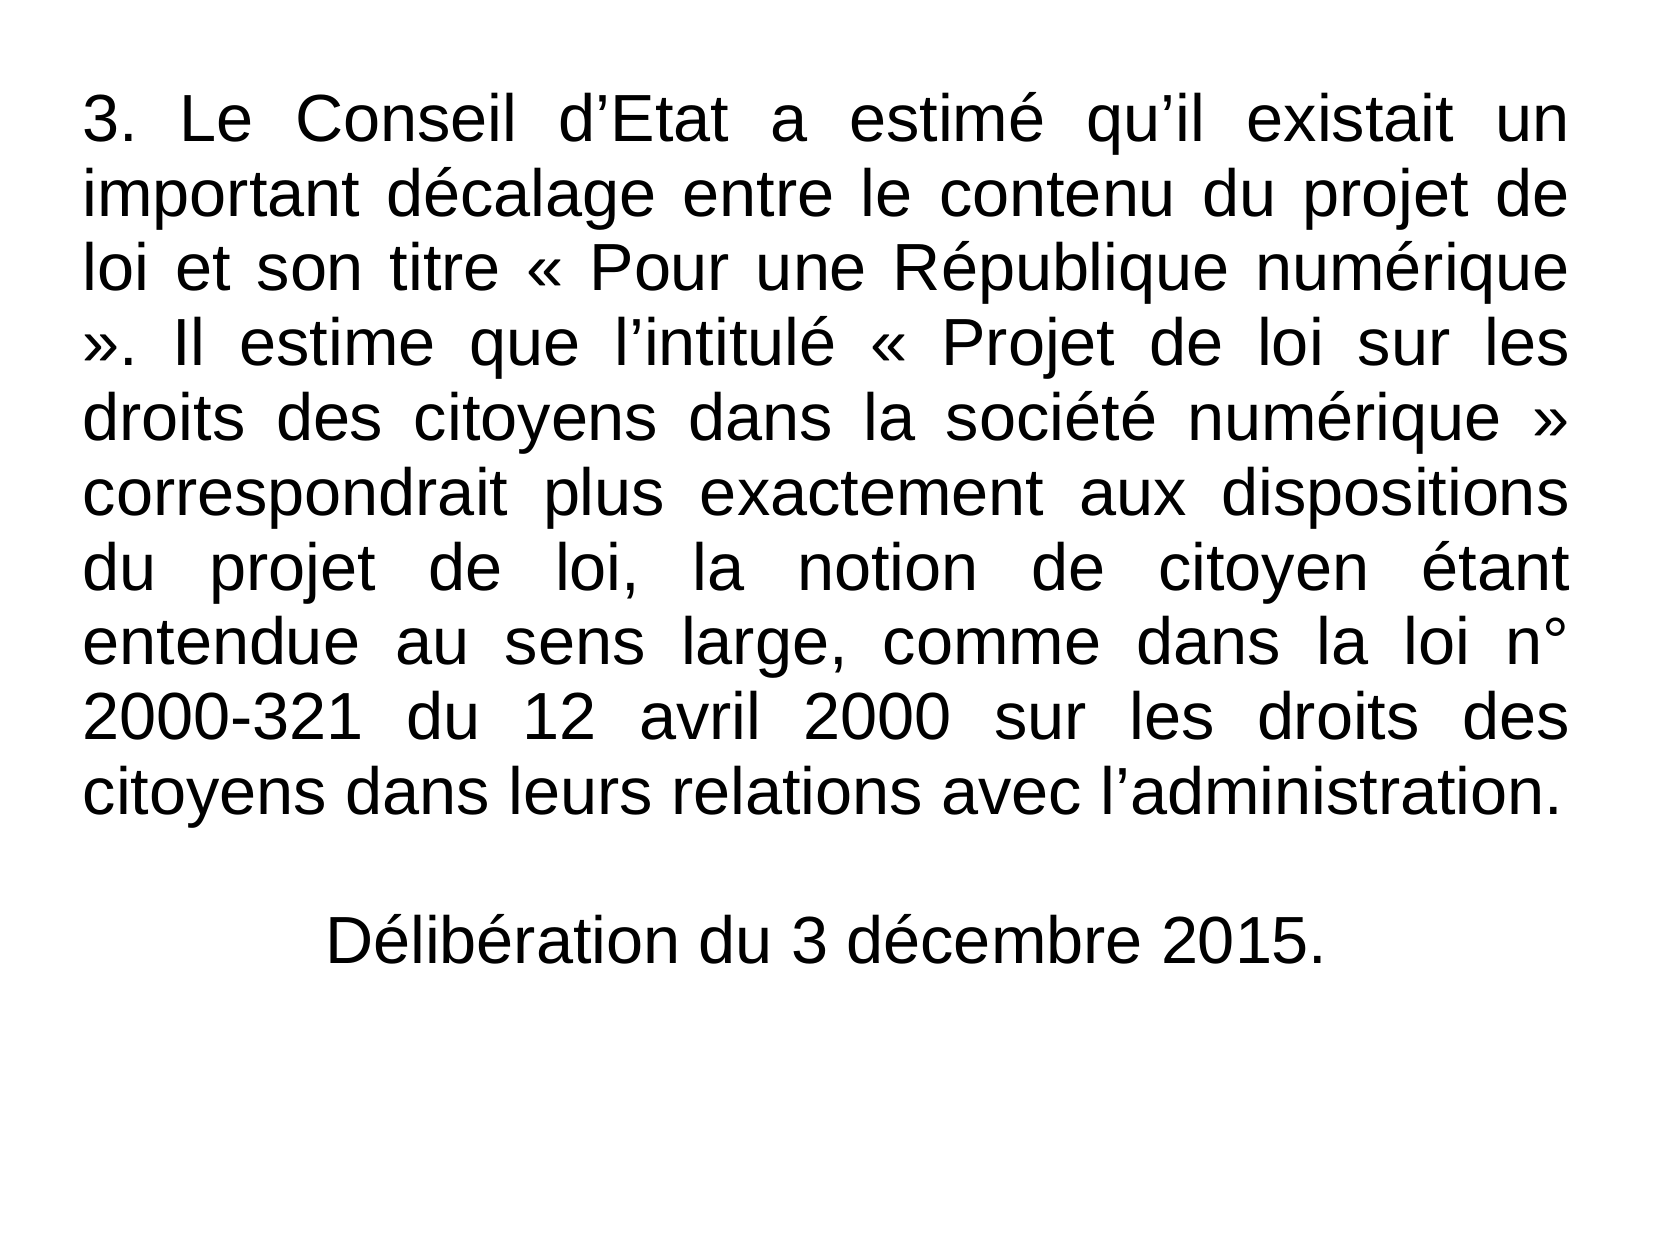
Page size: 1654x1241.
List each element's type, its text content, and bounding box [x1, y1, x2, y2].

subtitle 3. Le Conseil d’Etat a estimé qu’il existait un important décalage entre le contenu du projet de loi et son titre « Pour une République numérique ». Il estime que l’intitulé « Projet de loi sur les droits des citoyens dans la société numérique » correspondrait plus exactement aux dispositions du projet de loi, la notion de citoyen étant entendue au sens large, comme dans la loi n° 2000-321 du 12 avril 2000 sur les droits des citoyens dans leurs relations avec l’administration. Délibération du 3 décembre 2015. [82, 49, 1571, 1010]
